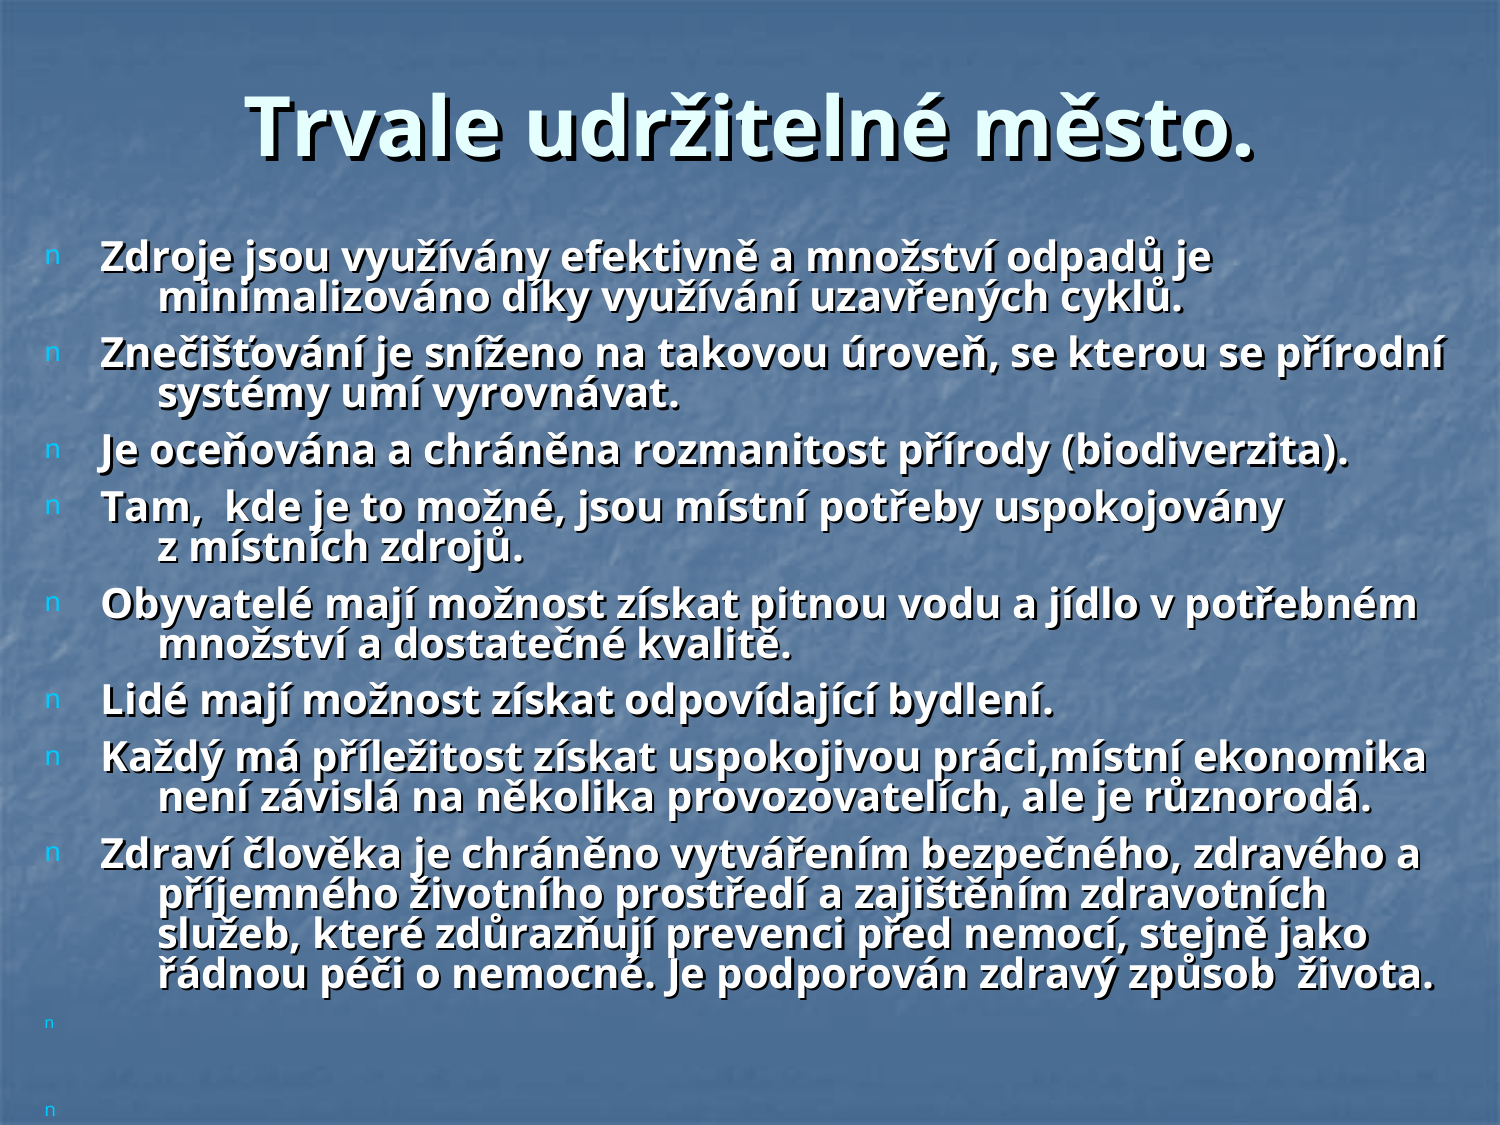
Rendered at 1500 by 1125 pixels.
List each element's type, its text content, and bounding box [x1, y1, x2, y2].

title Trvale udržitelné město. [75, 62, 1426, 185]
list Zdroje jsou využívány efektivně a množství odpadů je minimalizováno díky využívání uzavřených cyklů. Znečišťování je sníženo na takovou úroveň, se kterou se přírodní systémy umí vyrovnávat. Je oceňována a chráněna rozmanitost přírody (biodiverzita). Tam, kde je to možné, jsou místní potřeby uspokojovány z místních zdrojů. Obyvatelé mají možnost získat pitnou vodu a jídlo v potřebném množství a dostatečné kvalitě. Lidé mají možnost získat odpovídající bydlení. Každý má příležitost získat uspokojivou práci,místní ekonomika není závislá na několika provozovatelích, ale je různorodá. Zdraví člověka je chráněno vytvářením bezpečného, zdravého a příjemného životního prostředí a zajištěním zdravotních služeb, které zdůrazňují prevenci před nemocí, stejně jako řádnou péči o nemocné. Je podporován zdravý způsob života. [29, 231, 1471, 1083]
